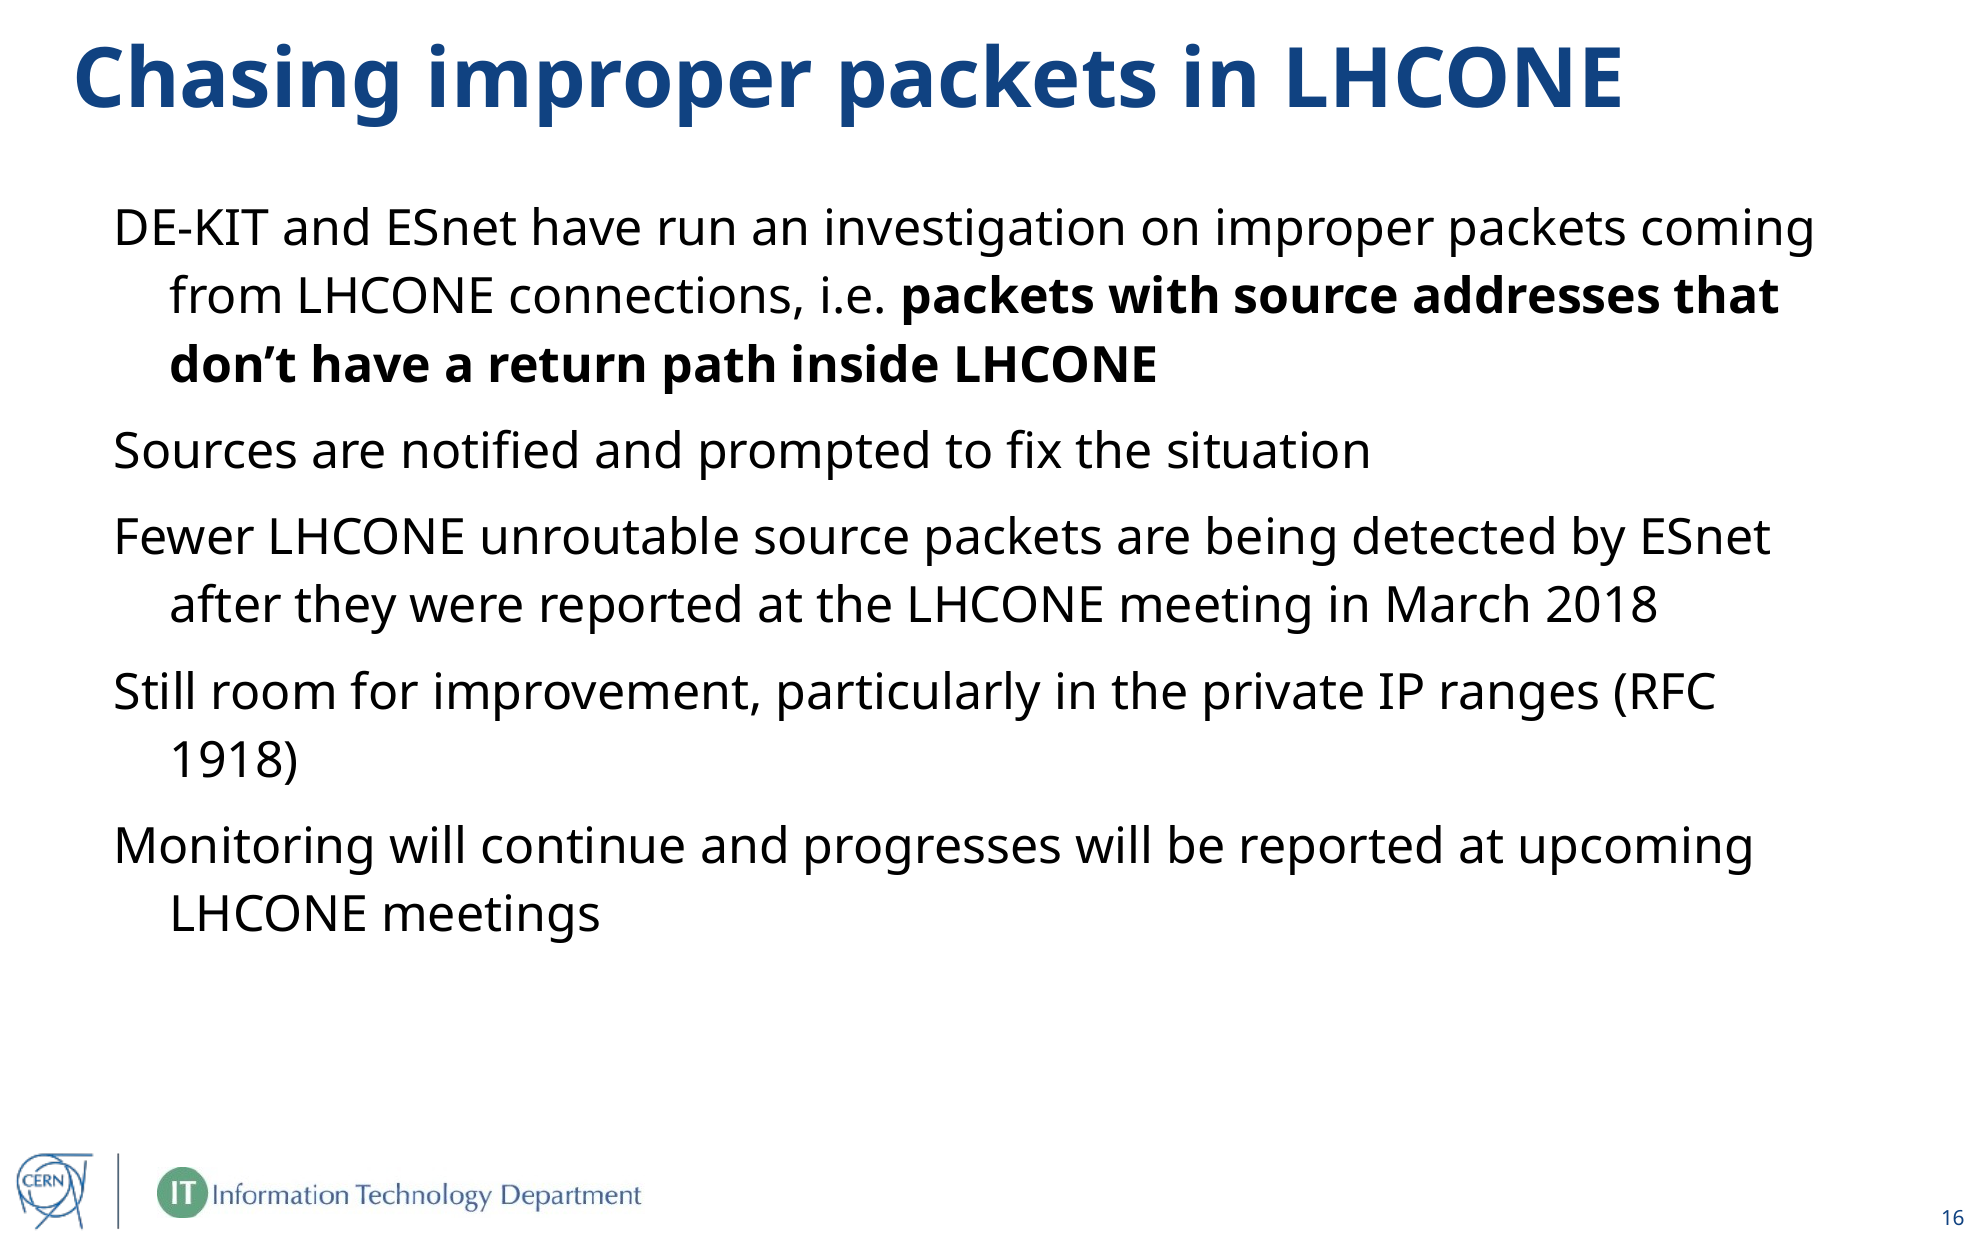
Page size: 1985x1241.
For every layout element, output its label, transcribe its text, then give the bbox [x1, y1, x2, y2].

picture [51, 1200, 64, 1215]
picture [38, 1207, 55, 1215]
text_box [1078, 502, 1114, 587]
title Chasing improper packets in LHCONE [71, 0, 1834, 212]
picture [19, 1188, 64, 1207]
picture [16, 1188, 64, 1236]
text_box DE-KIT and ESnet have run an investigation on improper packets coming from LHCONE connections, i.e. packets with source addresses that don’t have a return path inside LHCONE Sources are notified and prompted to fix the situation Fewer LHCONE unroutable source packets are being detected by ESnet after they were reported at the LHCONE meeting in March 2018 Still room for improvement, particularly in the private IP ranges (RFC 1918) Monitoring will continue and progresses will be reported at upcoming LHCONE meetings [98, 184, 1844, 1241]
